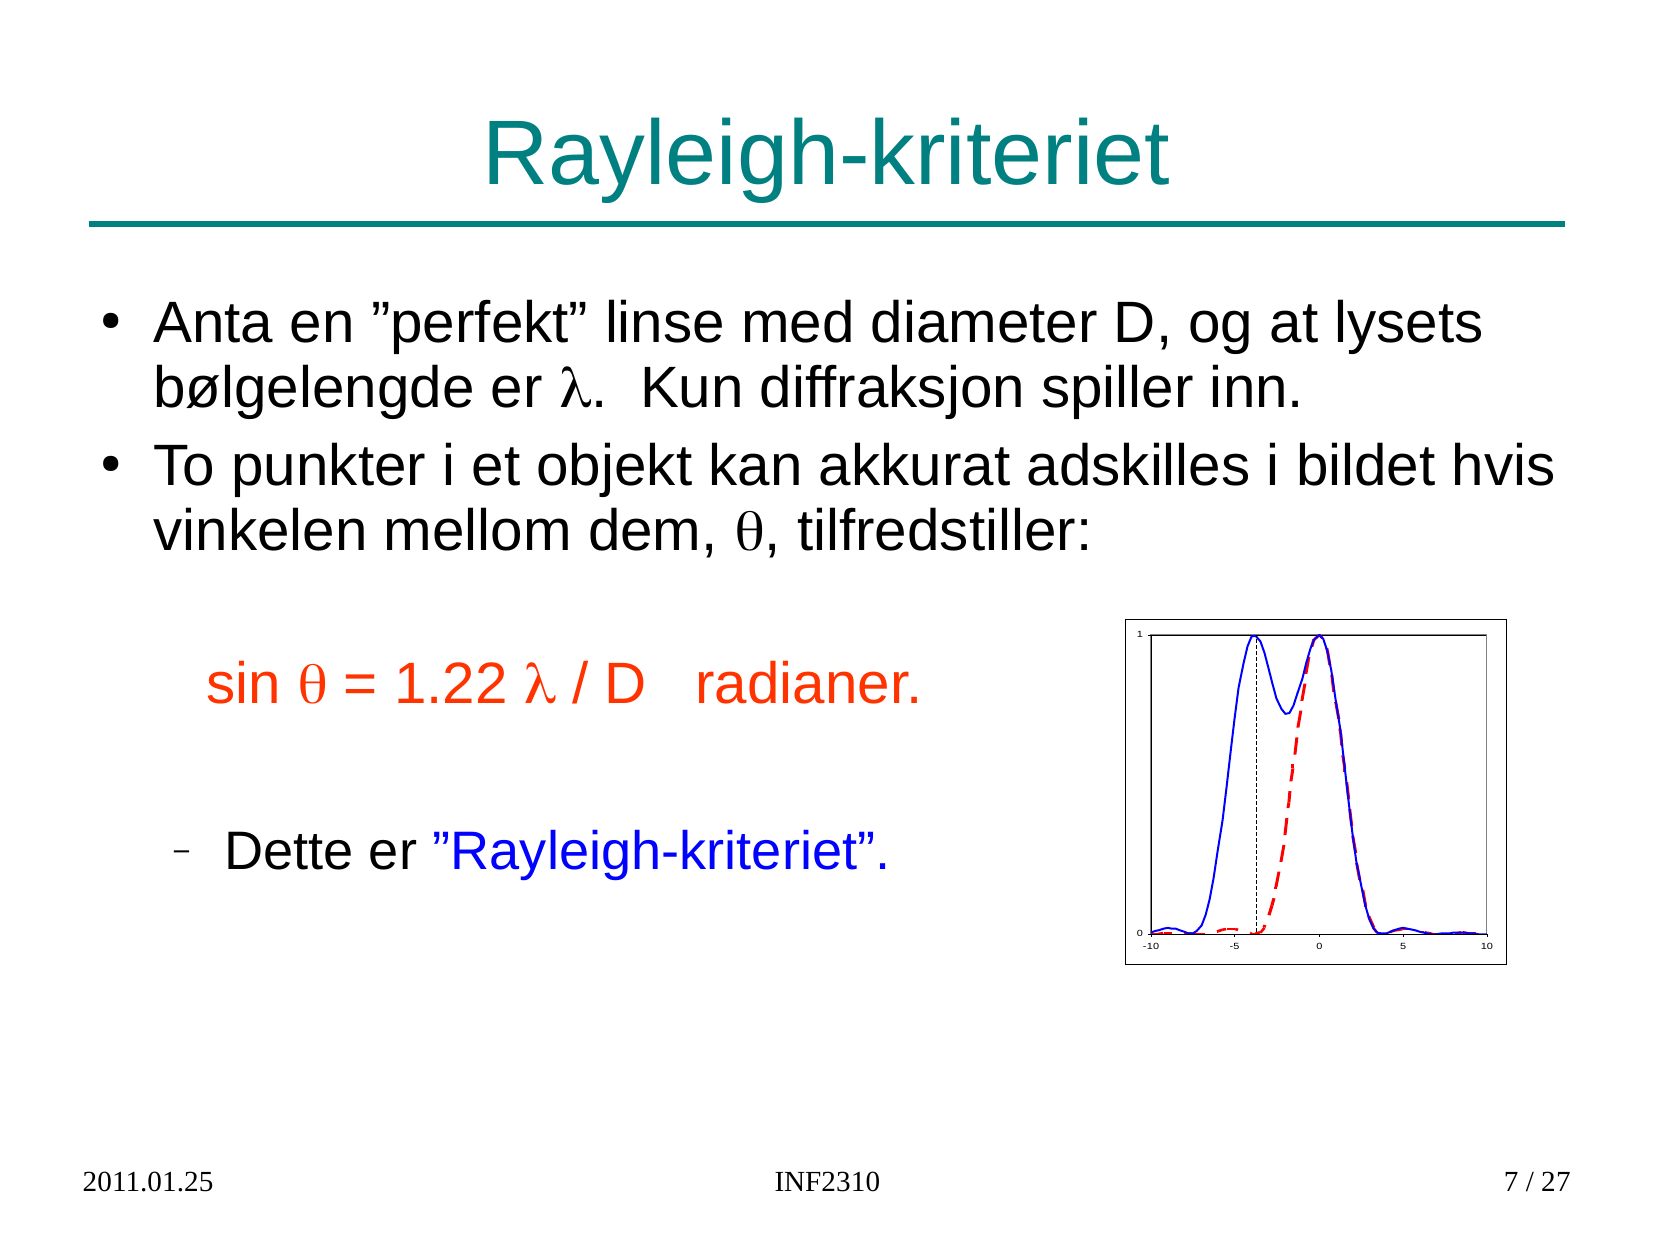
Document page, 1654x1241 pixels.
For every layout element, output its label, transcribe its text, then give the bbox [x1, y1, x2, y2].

picture [1119, 614, 1512, 969]
title Rayleigh-kriteriet [82, 56, 1571, 250]
list Anta en ”perfekt” linse med diameter D, og at lysets bølgelengde er . Kun diffraksjon spiller inn. To punkter i et objekt kan akkurat adskilles i bildet hvis vinkelen mellom dem, , tilfredstiller: sin  = 1.22  / D radianer. Dette er ”Rayleigh-kriteriet”. [82, 290, 1571, 1094]
